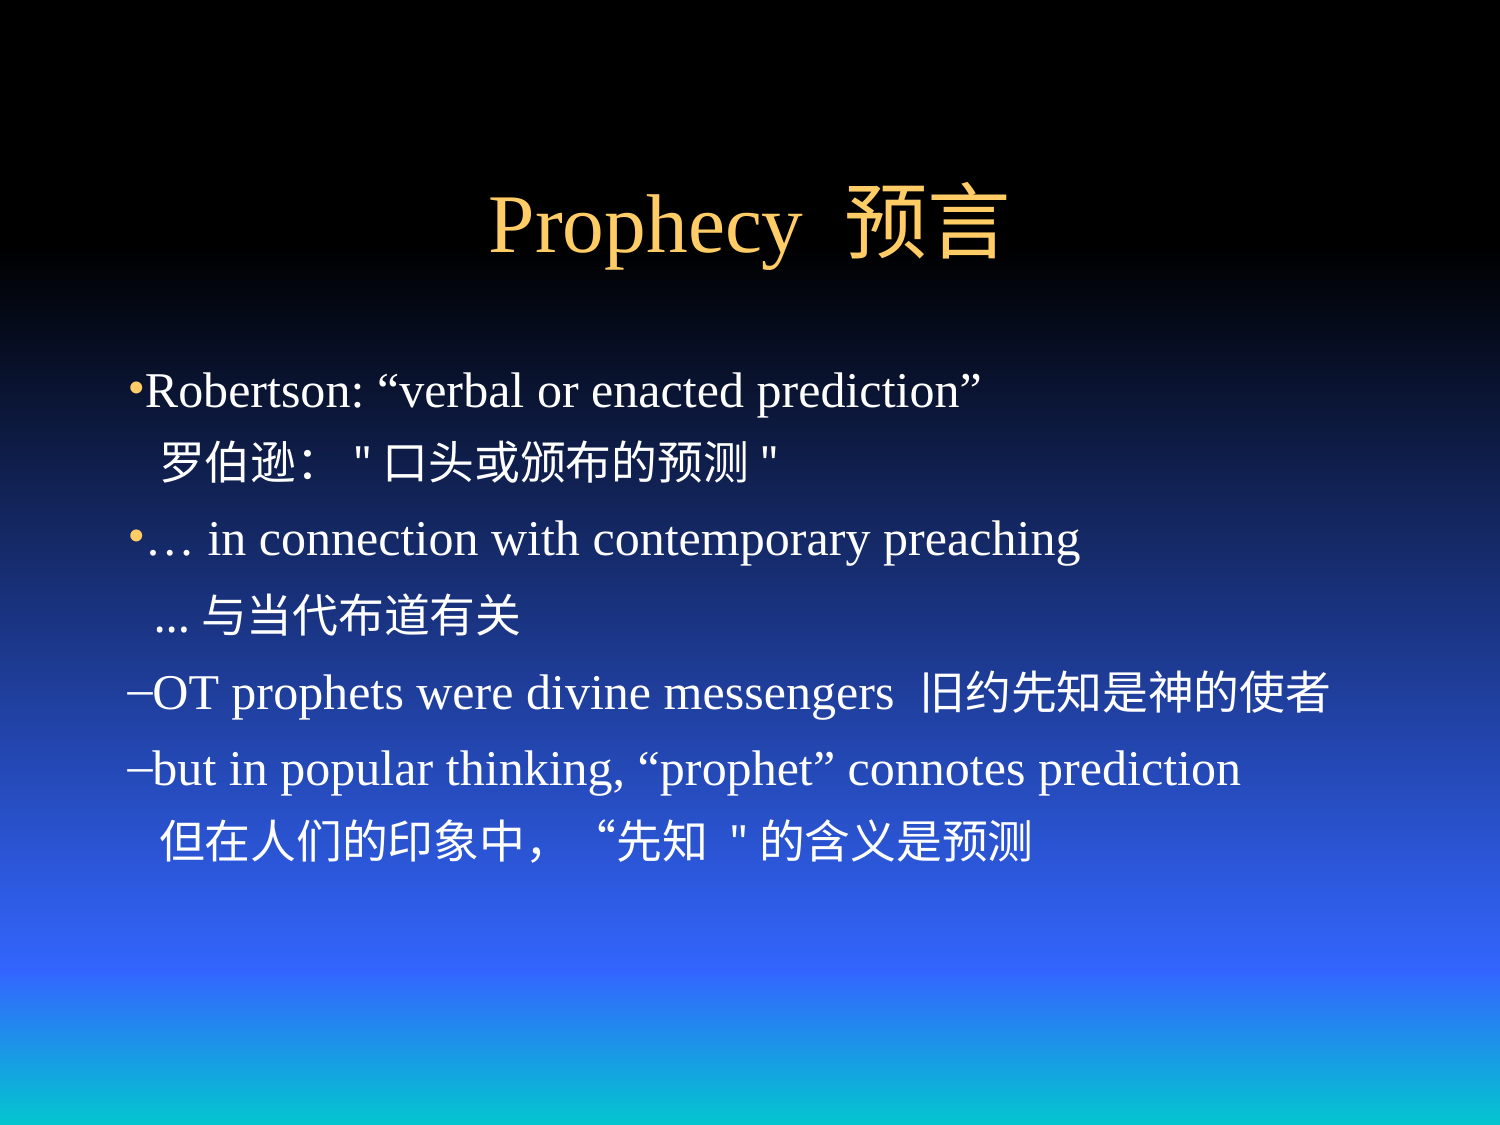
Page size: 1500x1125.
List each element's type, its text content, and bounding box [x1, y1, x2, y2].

list Robertson: “verbal or enacted prediction” 罗伯逊："口头或颁布的预测" … in connection with contemporary preaching ...与当代布道有关 OT prophets were divine messengers 旧约先知是神的使者 but in popular thinking, “prophet” connotes prediction 但在人们的印象中，“先知 "的含义是预测 [112, 350, 1388, 876]
title Prophecy 预言 [112, 160, 1388, 277]
